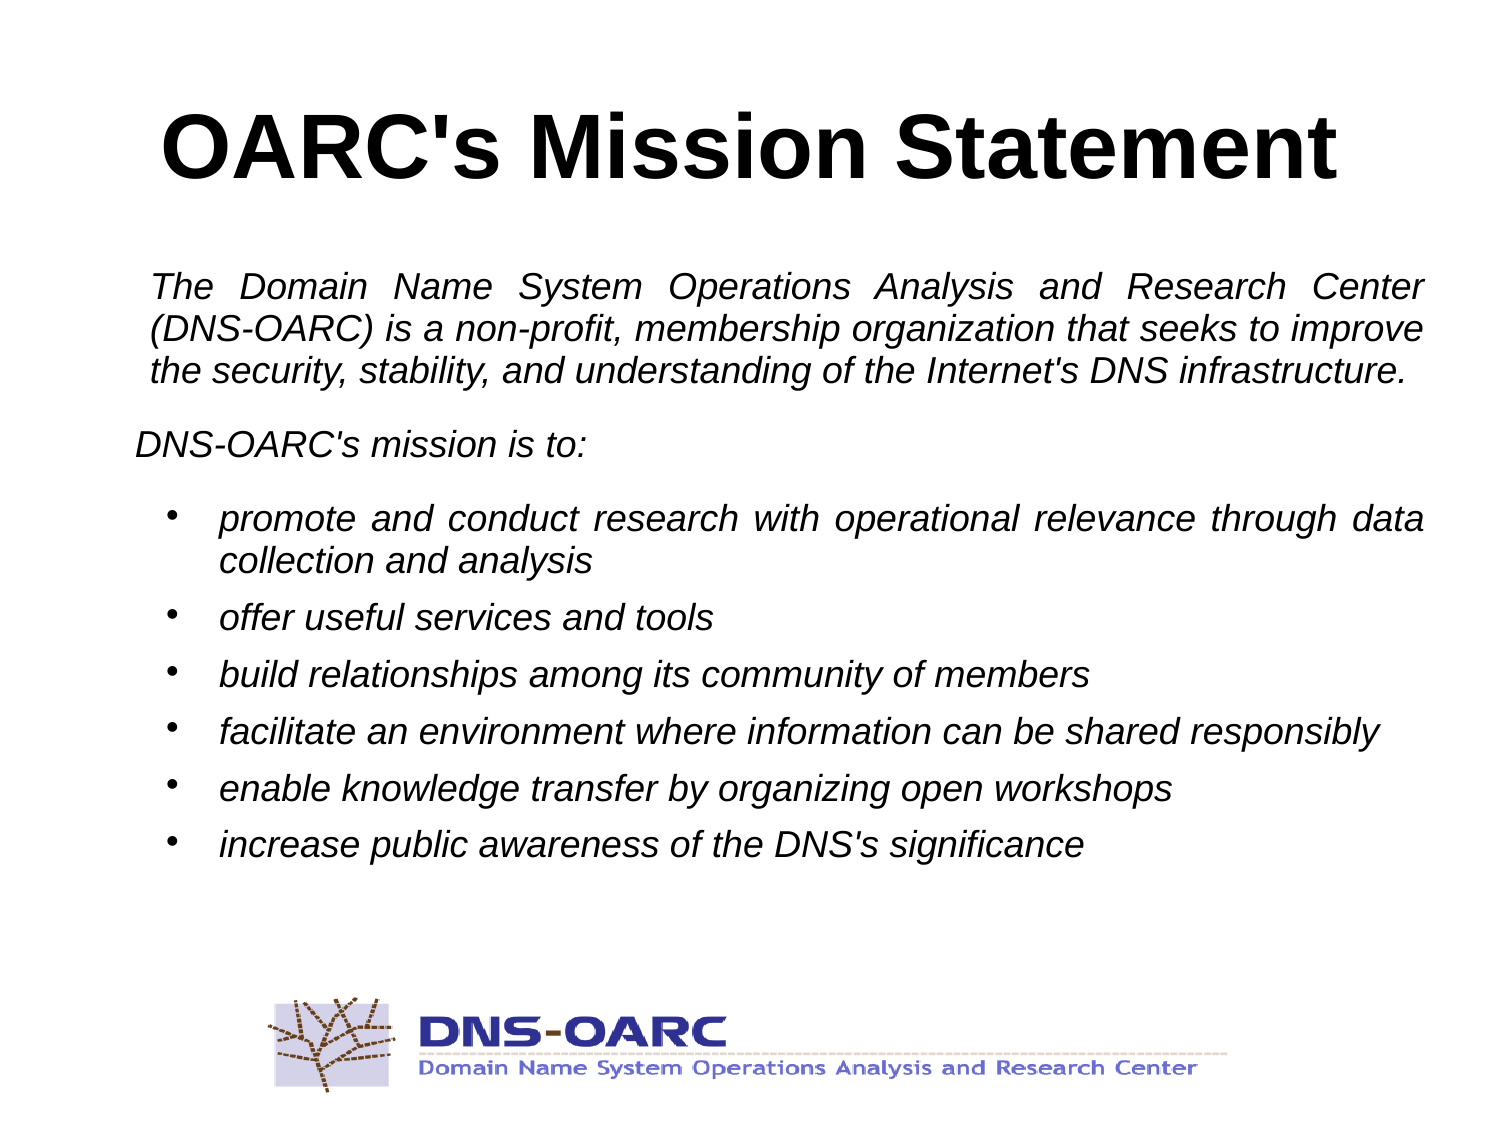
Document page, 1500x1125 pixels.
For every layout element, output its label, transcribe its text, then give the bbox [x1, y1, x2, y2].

list The Domain Name System Operations Analysis and Research Center (DNS-OARC) is a non-profit, membership organization that seeks to improve the security, stability, and understanding of the Internet's DNS infrastructure. DNS-OARC's mission is to: promote and conduct research with operational relevance through data collection and analysis offer useful services and tools build relationships among its community of members facilitate an environment where information can be shared responsibly enable knowledge transfer by organizing open workshops increase public awareness of the DNS's significance [74, 262, 1425, 978]
title OARC's Mission Statement [74, 44, 1425, 233]
picture [214, 991, 1259, 1099]
